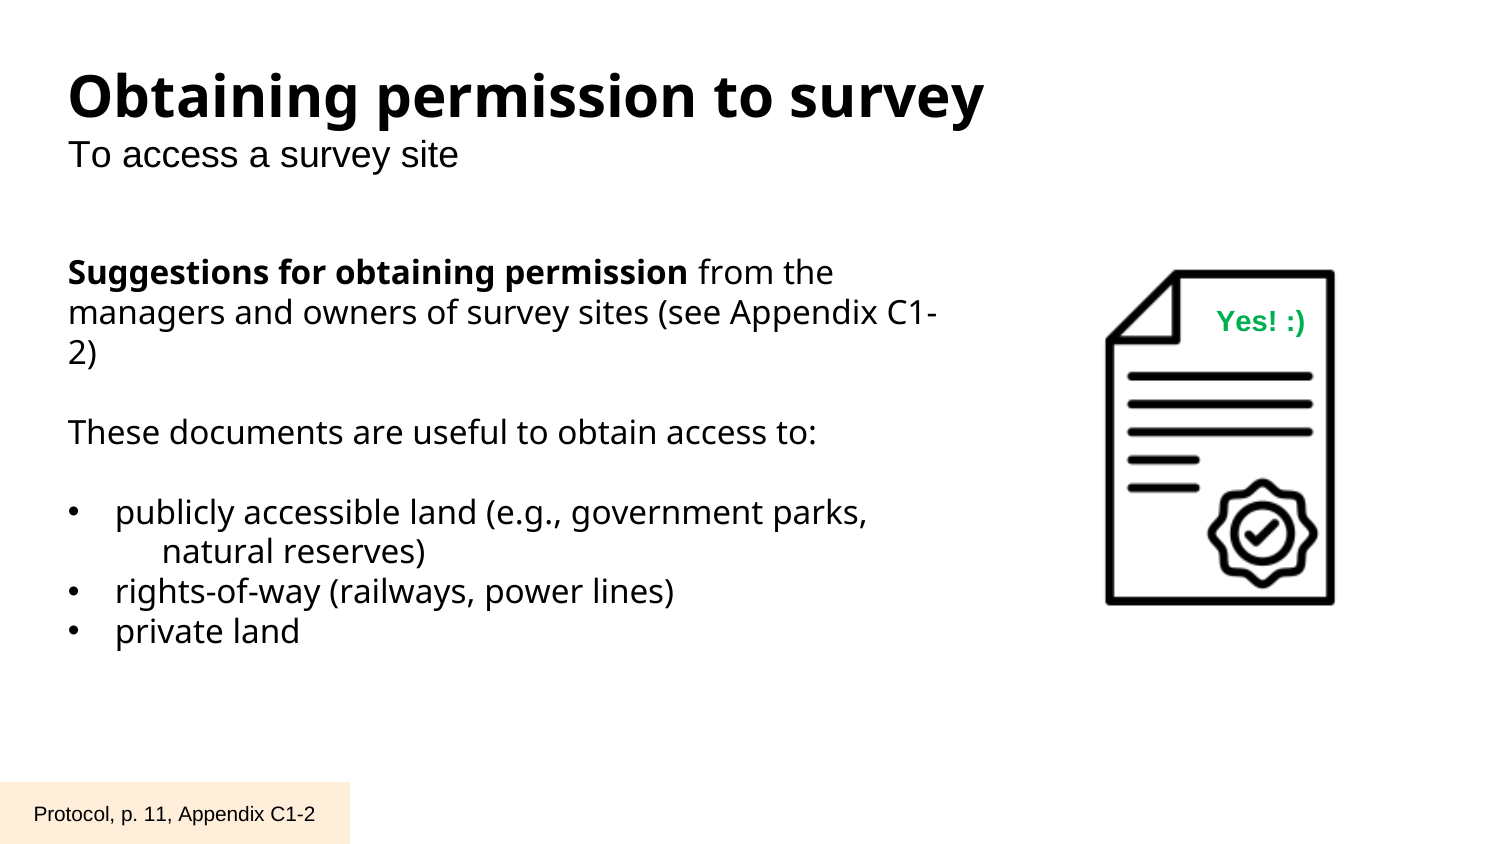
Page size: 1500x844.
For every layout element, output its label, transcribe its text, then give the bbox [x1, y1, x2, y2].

text_box Obtaining permission to survey To access a survey site [52, 44, 1296, 191]
text_box Protocol, p. 11, Appendix C1-2 [0, 782, 350, 844]
text_box Suggestions for obtaining permission from the managers and owners of survey sites (see Appendix C1-2) These documents are useful to obtain access to: publicly accessible land (e.g., government parks, natural reserves) rights-of-way (railways, power lines) private land [52, 236, 970, 711]
text_box Yes! :) [1201, 294, 1329, 345]
picture [1047, 265, 1394, 611]
